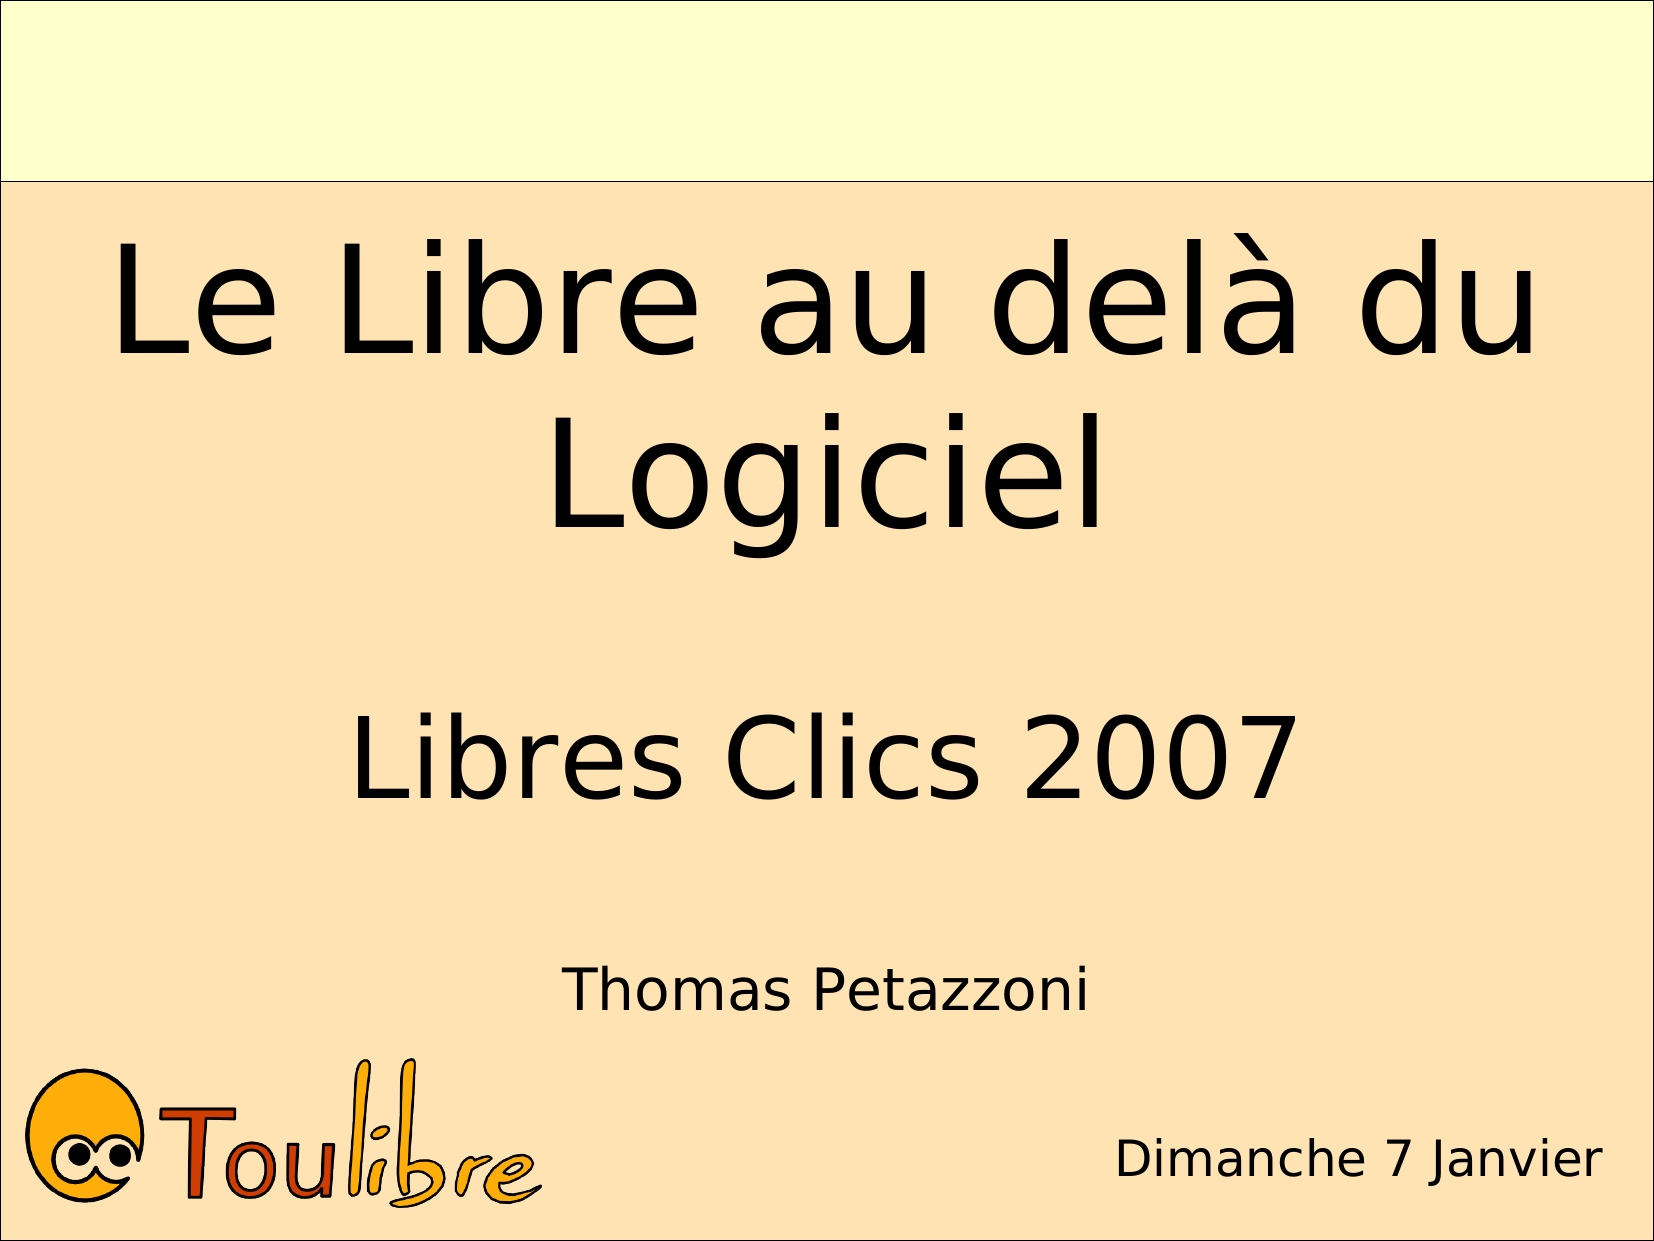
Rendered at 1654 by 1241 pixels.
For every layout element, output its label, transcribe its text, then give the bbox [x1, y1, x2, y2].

text_box Dimanche 7 Janvier [542, 1122, 1619, 1196]
picture [25, 1058, 542, 1208]
text_box Le Libre au delà du Logiciel Libres Clics 2007 Thomas Petazzoni [0, 206, 1654, 1032]
